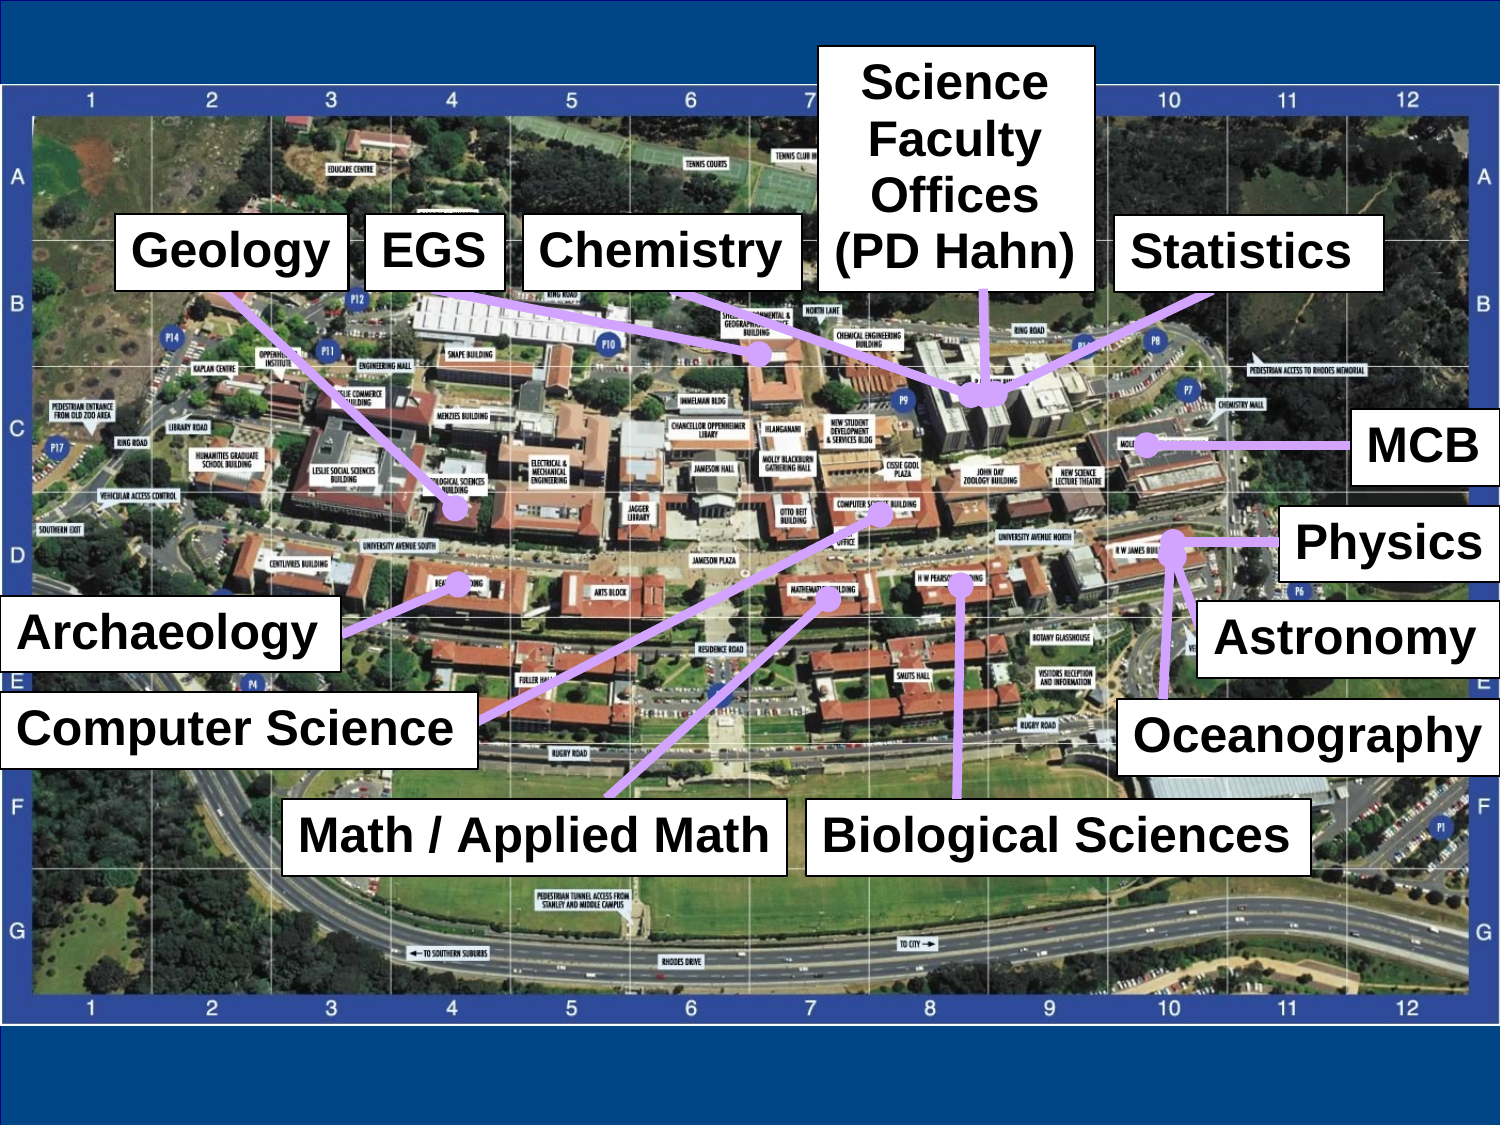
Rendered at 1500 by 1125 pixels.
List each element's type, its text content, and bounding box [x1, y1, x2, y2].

text_box Chemistry [522, 213, 802, 291]
text_box Biological Sciences [805, 798, 1311, 876]
text_box [0, 0, 1500, 84]
text_box Math / Applied Math [282, 798, 787, 876]
text_box [0, 1026, 1500, 1125]
text_box Astronomy [1197, 601, 1500, 678]
text_box Archaeology [0, 595, 342, 673]
text_box EGS [365, 213, 505, 291]
text_box Statistics [1114, 215, 1384, 293]
text_box Oceanography [1117, 699, 1500, 777]
text_box Computer Science [0, 692, 479, 770]
picture [1168, 577, 1500, 698]
text_box Science Faculty Offices (PD Hahn) [818, 46, 1096, 293]
text_box MCB [1350, 408, 1500, 486]
text_box Physics [1279, 505, 1500, 583]
text_box Geology [114, 213, 349, 291]
picture [0, 84, 1500, 1026]
picture [1183, 547, 1500, 601]
